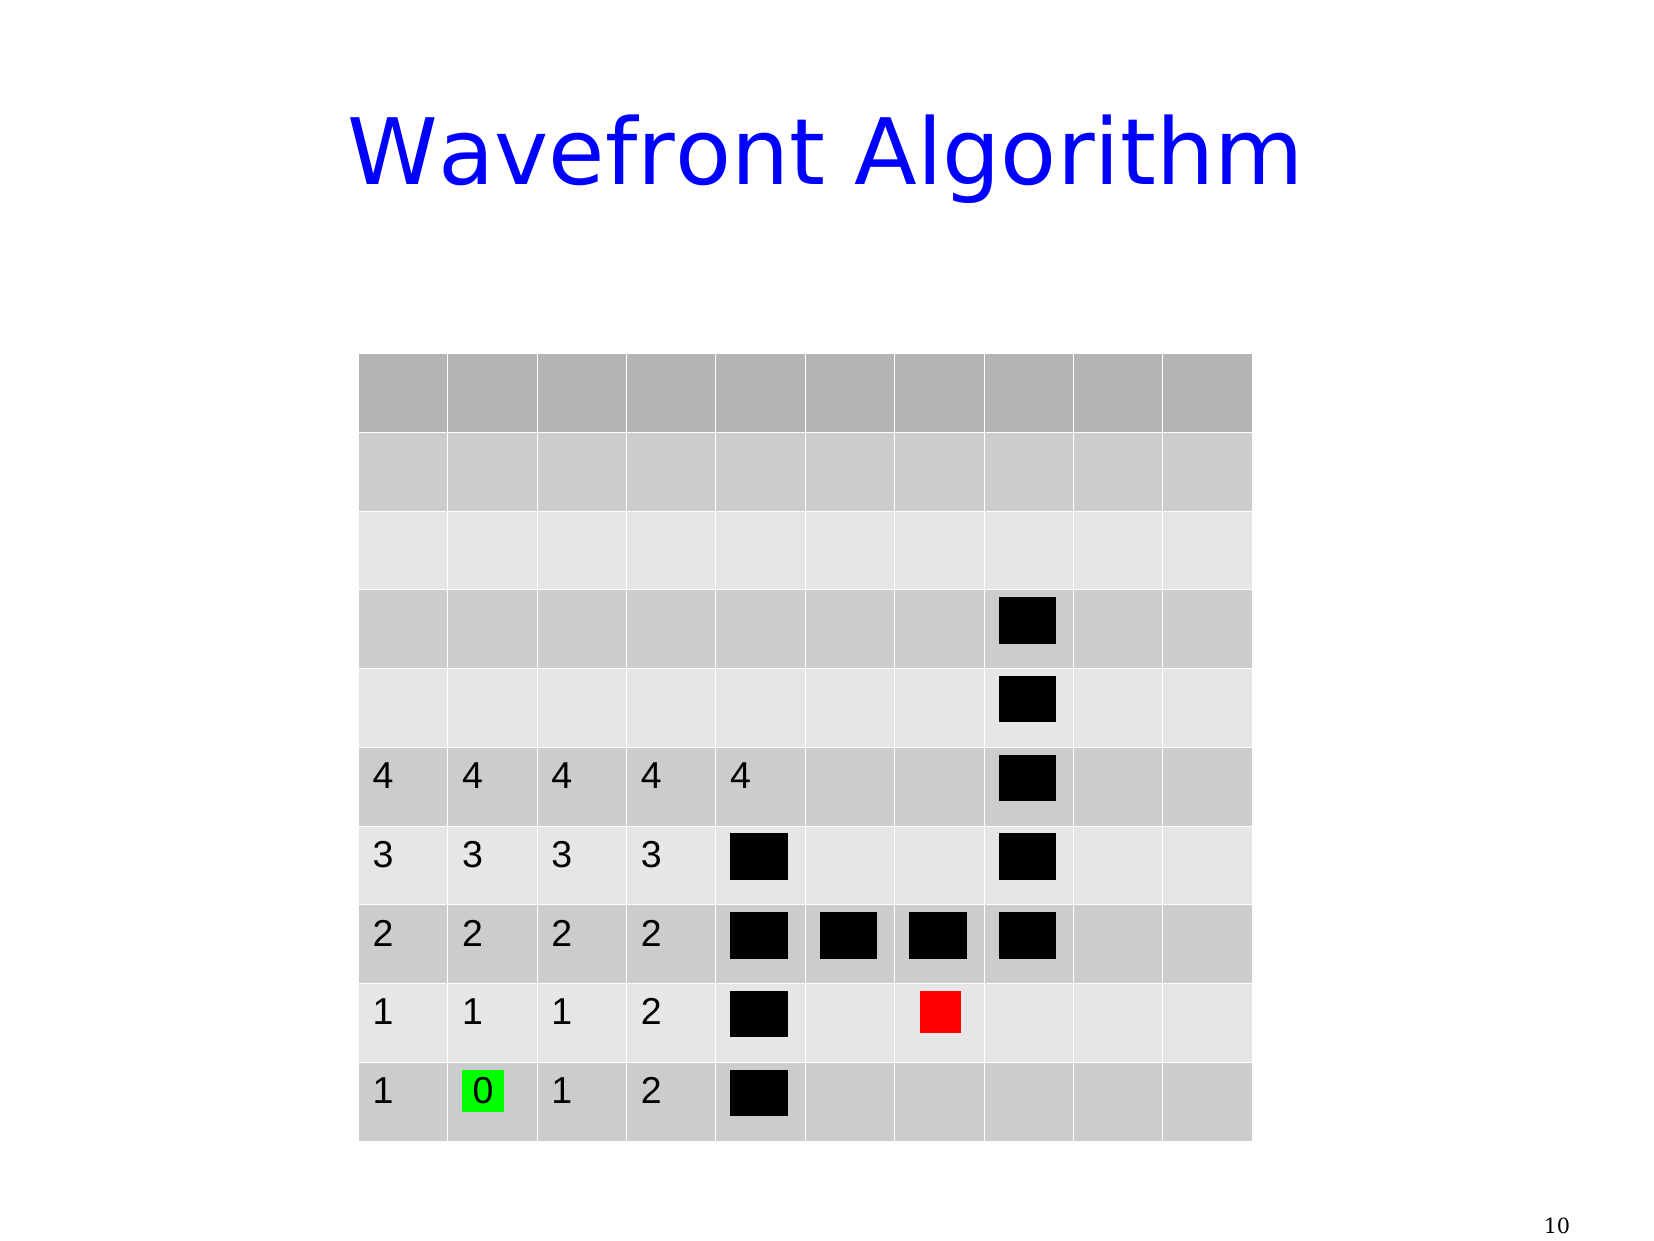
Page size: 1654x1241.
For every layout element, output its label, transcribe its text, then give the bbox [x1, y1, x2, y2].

table_header [359, 354, 447, 432]
table_cell 4 [538, 748, 626, 826]
table_cell [895, 827, 984, 904]
table_cell [1074, 827, 1162, 904]
table_cell [716, 590, 805, 668]
table_cell 2 [538, 905, 626, 983]
table_header [1163, 354, 1252, 432]
table_cell [1074, 433, 1162, 511]
table_cell [448, 669, 537, 747]
table_cell [448, 433, 537, 511]
table_cell 4 [627, 748, 715, 826]
table_cell [1074, 984, 1162, 1062]
table_cell [716, 512, 805, 589]
table_cell [806, 433, 894, 511]
table_cell [895, 905, 984, 983]
table_cell [1163, 669, 1252, 747]
table_cell [1074, 748, 1162, 826]
table_cell [895, 984, 984, 1062]
table_cell 3 [538, 827, 626, 904]
table_cell 1 [538, 984, 626, 1062]
table_cell [538, 590, 626, 668]
table_cell [627, 512, 715, 589]
table_cell 2 [627, 1063, 715, 1141]
table_cell [1163, 905, 1252, 983]
table_cell [1163, 984, 1252, 1062]
table_cell [359, 433, 447, 511]
table_cell [1163, 1063, 1252, 1141]
table_cell [895, 748, 984, 826]
table_cell [895, 512, 984, 589]
table_cell [1074, 512, 1162, 589]
table_cell [806, 905, 894, 983]
table_header [448, 354, 537, 432]
table_cell [448, 590, 537, 668]
table_cell [985, 433, 1073, 511]
table_cell 2 [627, 905, 715, 983]
table_cell [806, 748, 894, 826]
table_cell 3 [359, 827, 447, 904]
table_cell [716, 905, 805, 983]
table_cell 1 [448, 984, 537, 1062]
table_cell [538, 512, 626, 589]
table_header [895, 354, 984, 432]
table_cell [538, 433, 626, 511]
table_header [716, 354, 805, 432]
table_cell [1163, 590, 1252, 668]
table_cell [1074, 669, 1162, 747]
table_cell [985, 590, 1073, 668]
table_cell [985, 827, 1073, 904]
table_cell [895, 1063, 984, 1141]
table_cell [1163, 827, 1252, 904]
table_cell [1074, 590, 1162, 668]
table_header [627, 354, 715, 432]
table_cell 4 [716, 748, 805, 826]
table_cell [806, 984, 894, 1062]
table_header [806, 354, 894, 432]
table_cell 2 [627, 984, 715, 1062]
table_cell [806, 1063, 894, 1141]
table_cell [985, 748, 1073, 826]
table_cell [1163, 512, 1252, 589]
table_cell [895, 590, 984, 668]
table_cell [806, 590, 894, 668]
table_cell [985, 669, 1073, 747]
table_cell [985, 984, 1073, 1062]
table_cell [359, 590, 447, 668]
table_cell 1 [359, 1063, 447, 1141]
table_cell [806, 512, 894, 589]
table_cell [716, 827, 805, 904]
table_cell [1163, 433, 1252, 511]
table_cell 1 [359, 984, 447, 1062]
table_cell 1 [538, 1063, 626, 1141]
table_cell [627, 669, 715, 747]
table_cell [716, 984, 805, 1062]
table_cell 4 [448, 748, 537, 826]
table_cell [716, 433, 805, 511]
table_cell 3 [627, 827, 715, 904]
table_cell [985, 1063, 1073, 1141]
table_cell [985, 905, 1073, 983]
table_header [538, 354, 626, 432]
table_cell [1074, 1063, 1162, 1141]
table_cell [806, 827, 894, 904]
table_cell 2 [448, 905, 537, 983]
table_cell [1163, 748, 1252, 826]
table_cell [985, 512, 1073, 589]
table_cell [716, 669, 805, 747]
table_cell [359, 512, 447, 589]
table_cell [538, 669, 626, 747]
table_cell [448, 512, 537, 589]
table_cell [627, 590, 715, 668]
table_cell [895, 433, 984, 511]
table_header [985, 354, 1073, 432]
title Wavefront Algorithm [82, 49, 1571, 257]
table_cell 2 [359, 905, 447, 983]
table_cell [806, 669, 894, 747]
table_cell 4 [359, 748, 447, 826]
table_cell [627, 433, 715, 511]
table_cell [895, 669, 984, 747]
table_cell [716, 1063, 805, 1141]
table_cell [1074, 905, 1162, 983]
table_cell [359, 669, 447, 747]
table_cell 3 [448, 827, 537, 904]
table_header [1074, 354, 1162, 432]
table_cell 0 [448, 1063, 537, 1141]
